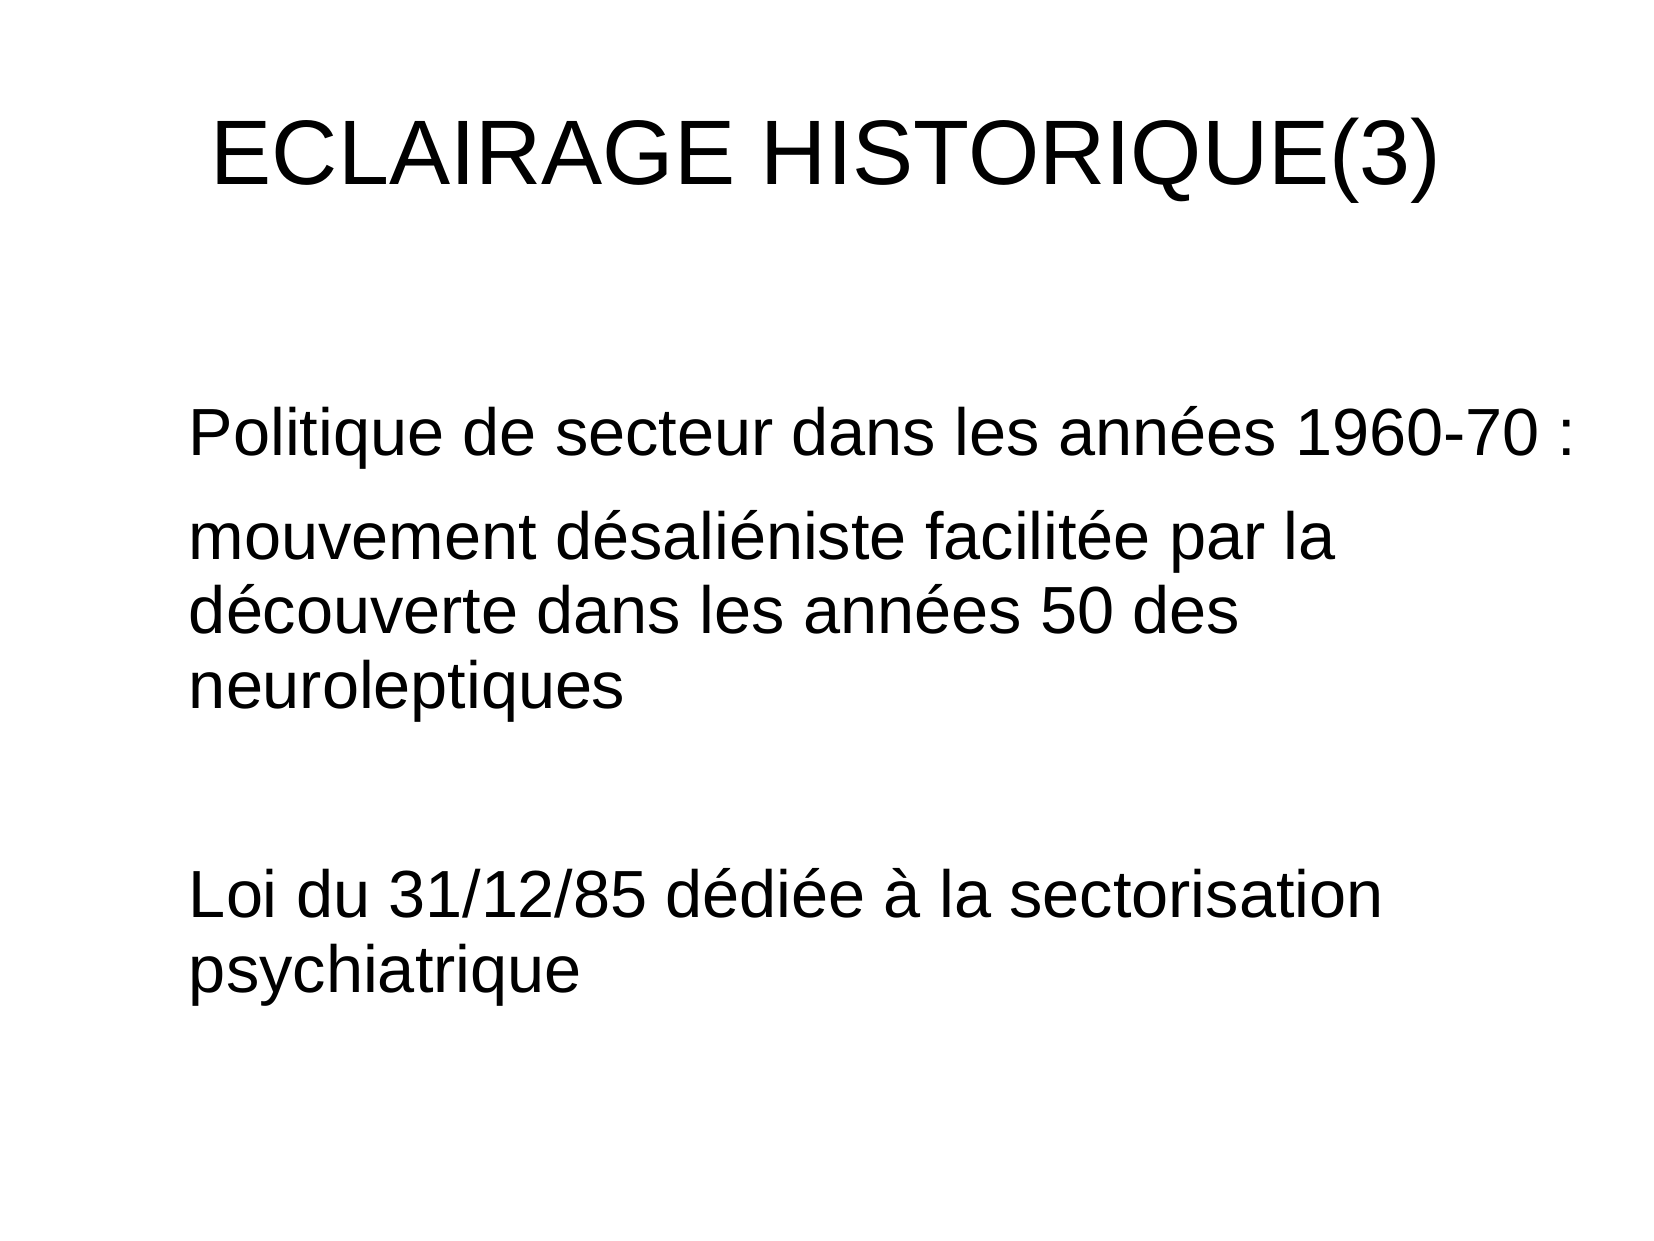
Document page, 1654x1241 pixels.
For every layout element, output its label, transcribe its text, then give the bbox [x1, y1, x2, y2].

list Politique de secteur dans les années 1960-70 : mouvement désaliéniste facilitée par la découverte dans les années 50 des neuroleptiques Loi du 31/12/85 dédiée à la sectorisation psychiatrique [118, 290, 1607, 1109]
title ECLAIRAGE HISTORIQUE(3) [82, 49, 1571, 257]
